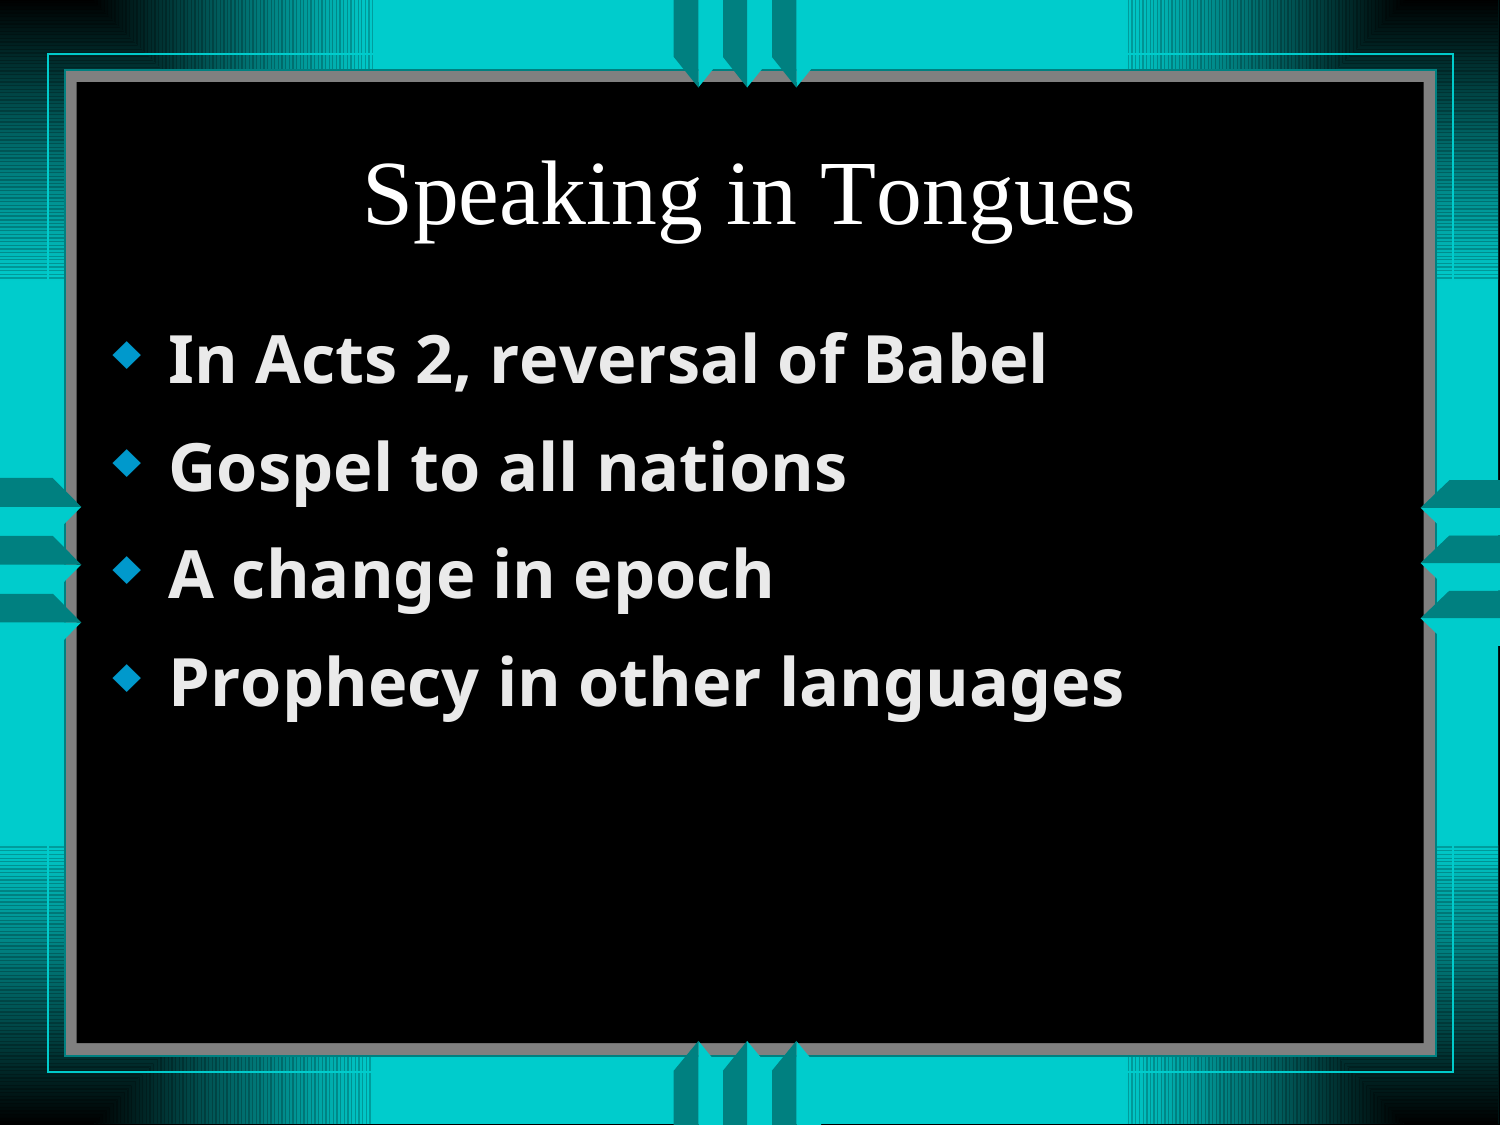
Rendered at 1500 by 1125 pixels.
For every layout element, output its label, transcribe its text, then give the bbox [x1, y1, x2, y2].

title Speaking in Tongues [112, 99, 1388, 288]
list In Acts 2, reversal of Babel Gospel to all nations A change in epoch Prophecy in other languages [112, 312, 1388, 1008]
